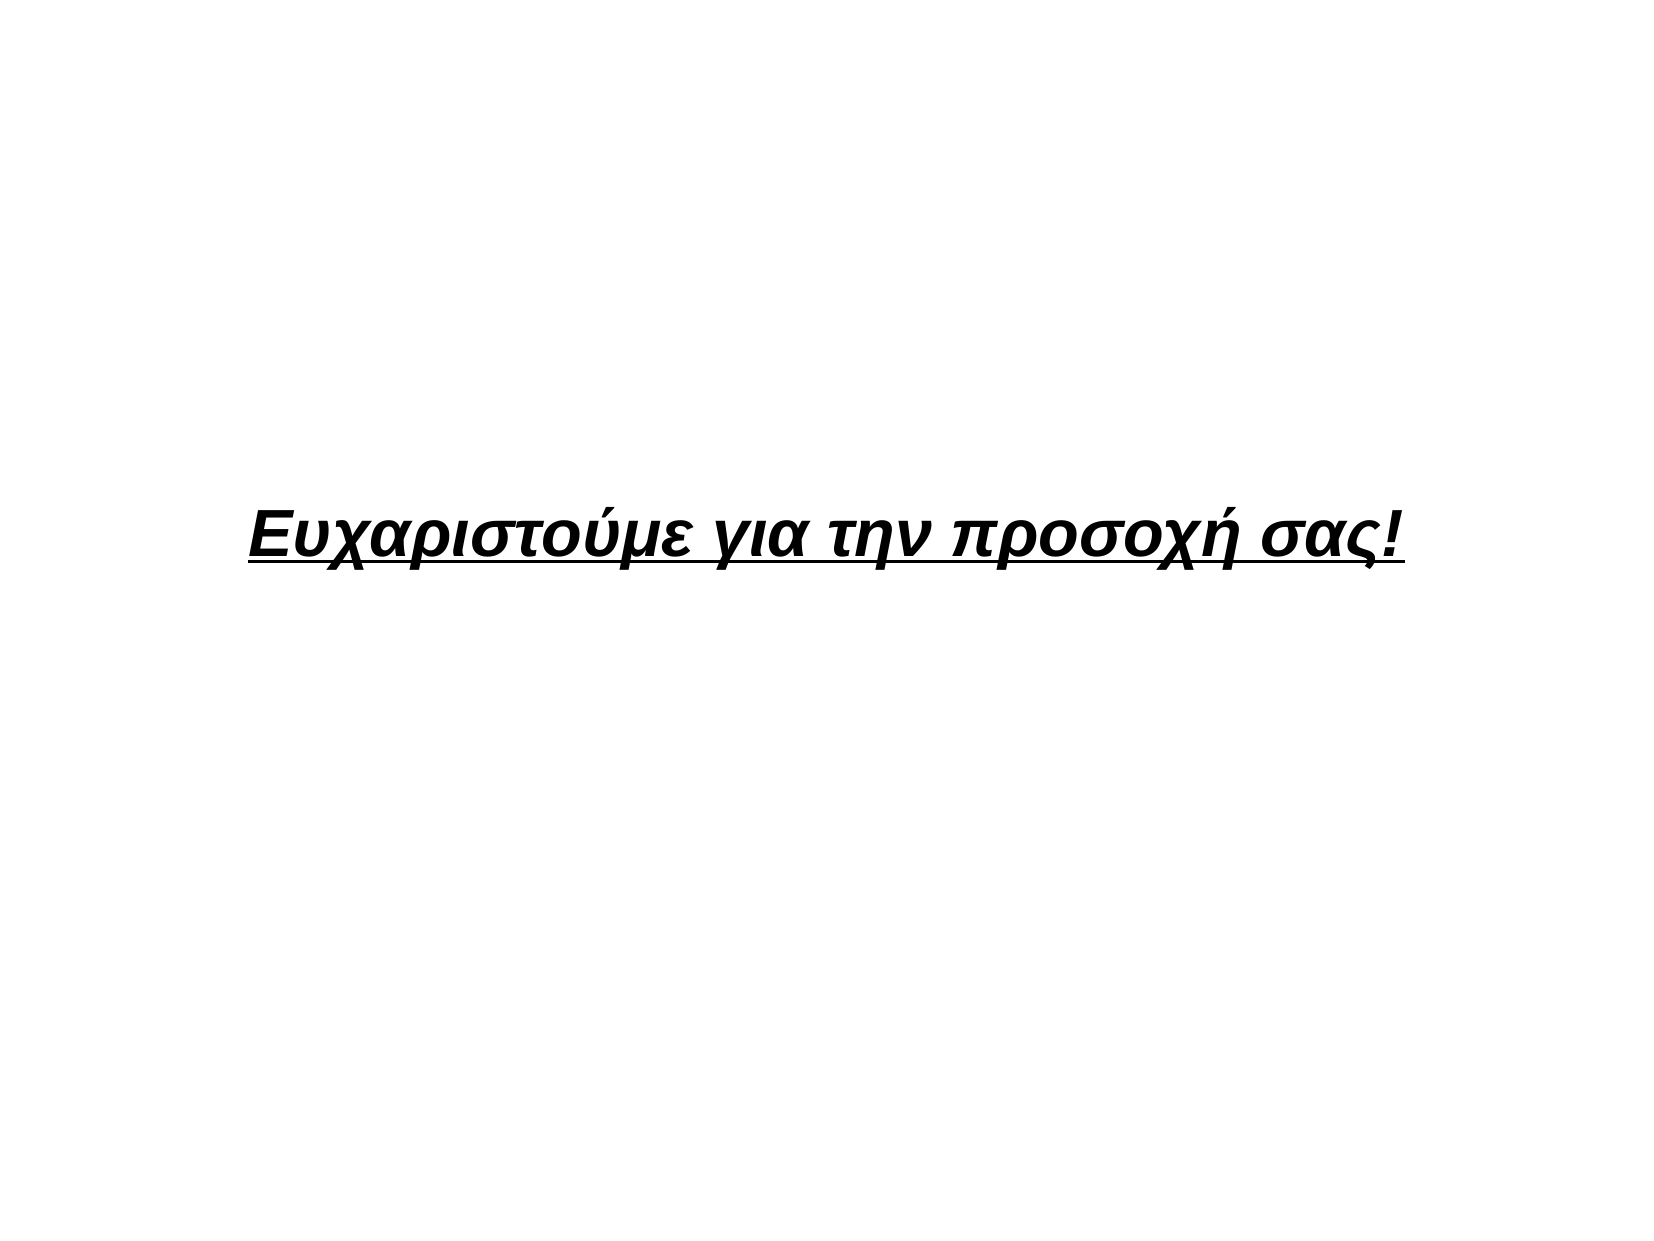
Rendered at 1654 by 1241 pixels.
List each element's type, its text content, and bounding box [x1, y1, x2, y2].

subtitle Ευχαριστούμε για την προσοχή σας! [82, 49, 1571, 1010]
